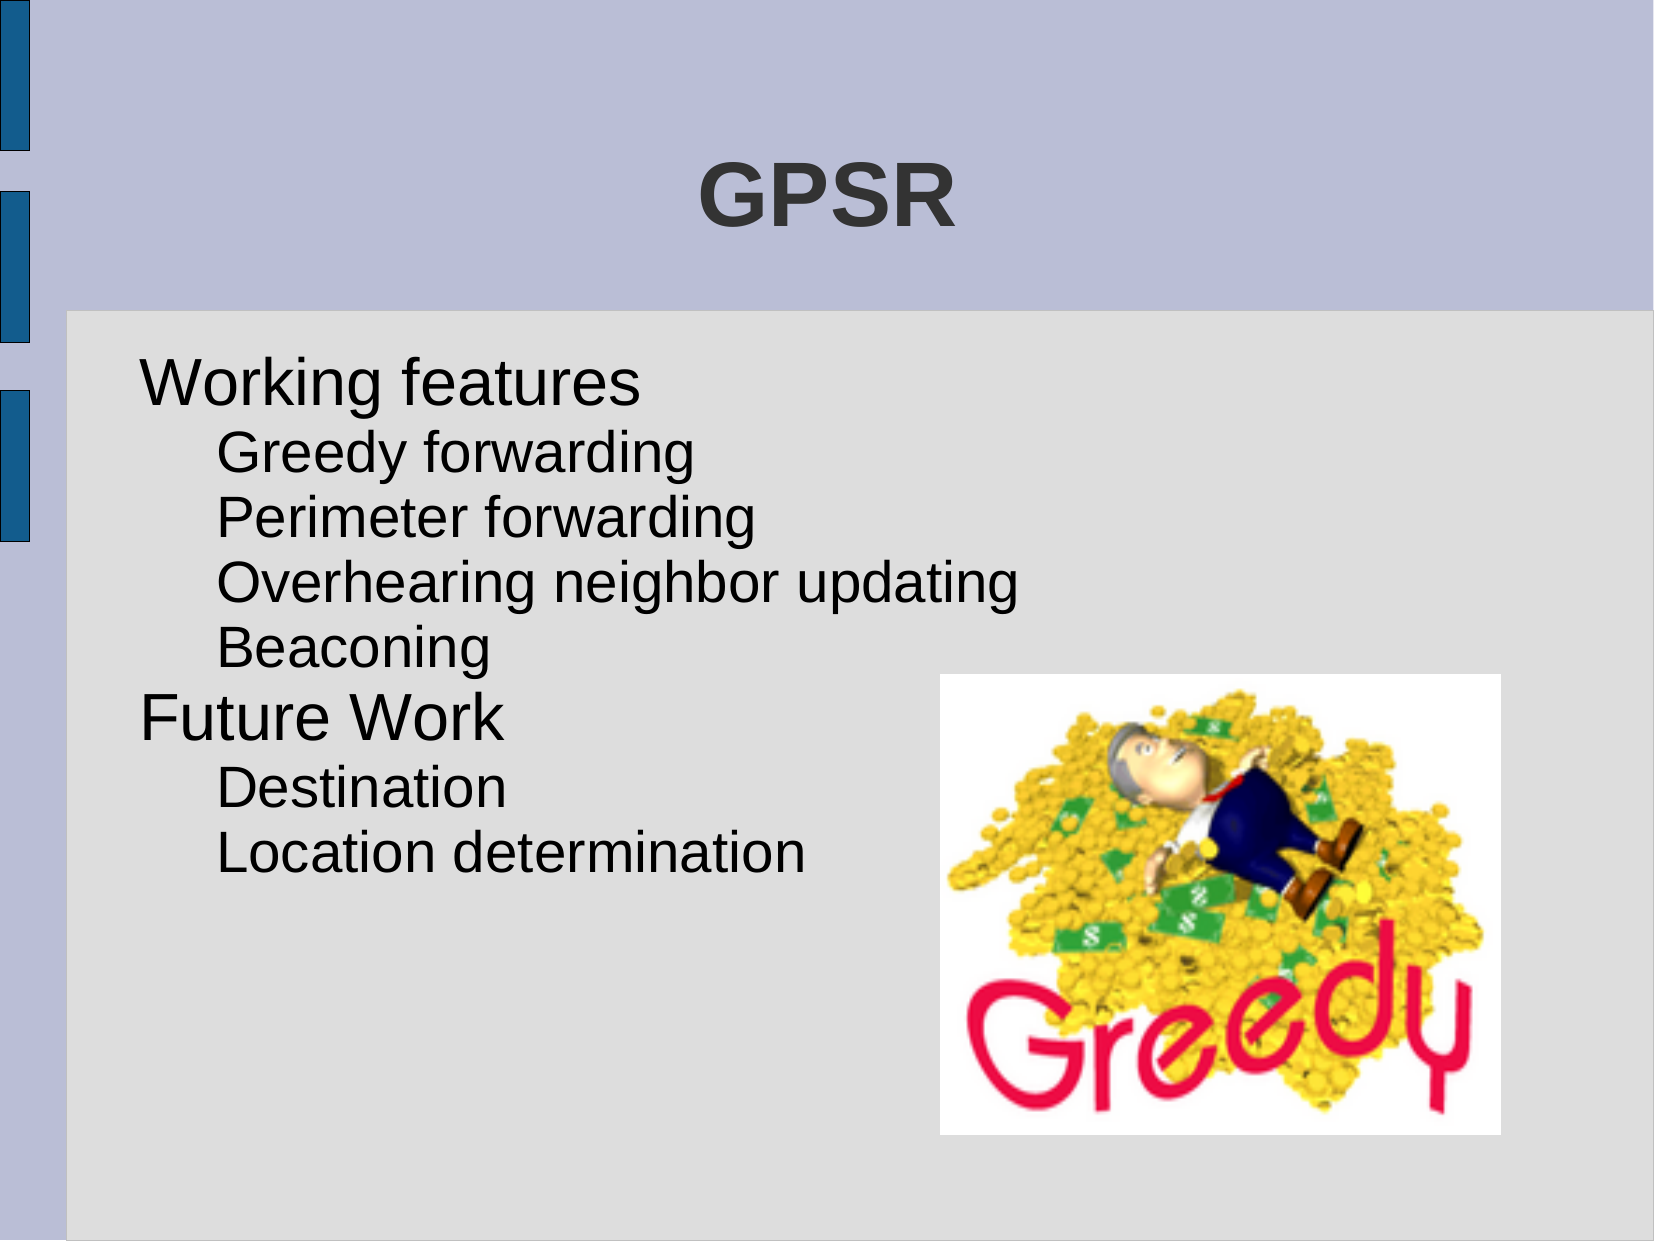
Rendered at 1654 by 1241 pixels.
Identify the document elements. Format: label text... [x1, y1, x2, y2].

list Working features Greedy forwarding Perimeter forwarding Overhearing neighbor updating Beaconing Future Work Destination Location determination [121, 344, 1534, 1127]
picture [940, 674, 1501, 1135]
title GPSR [121, 91, 1534, 299]
